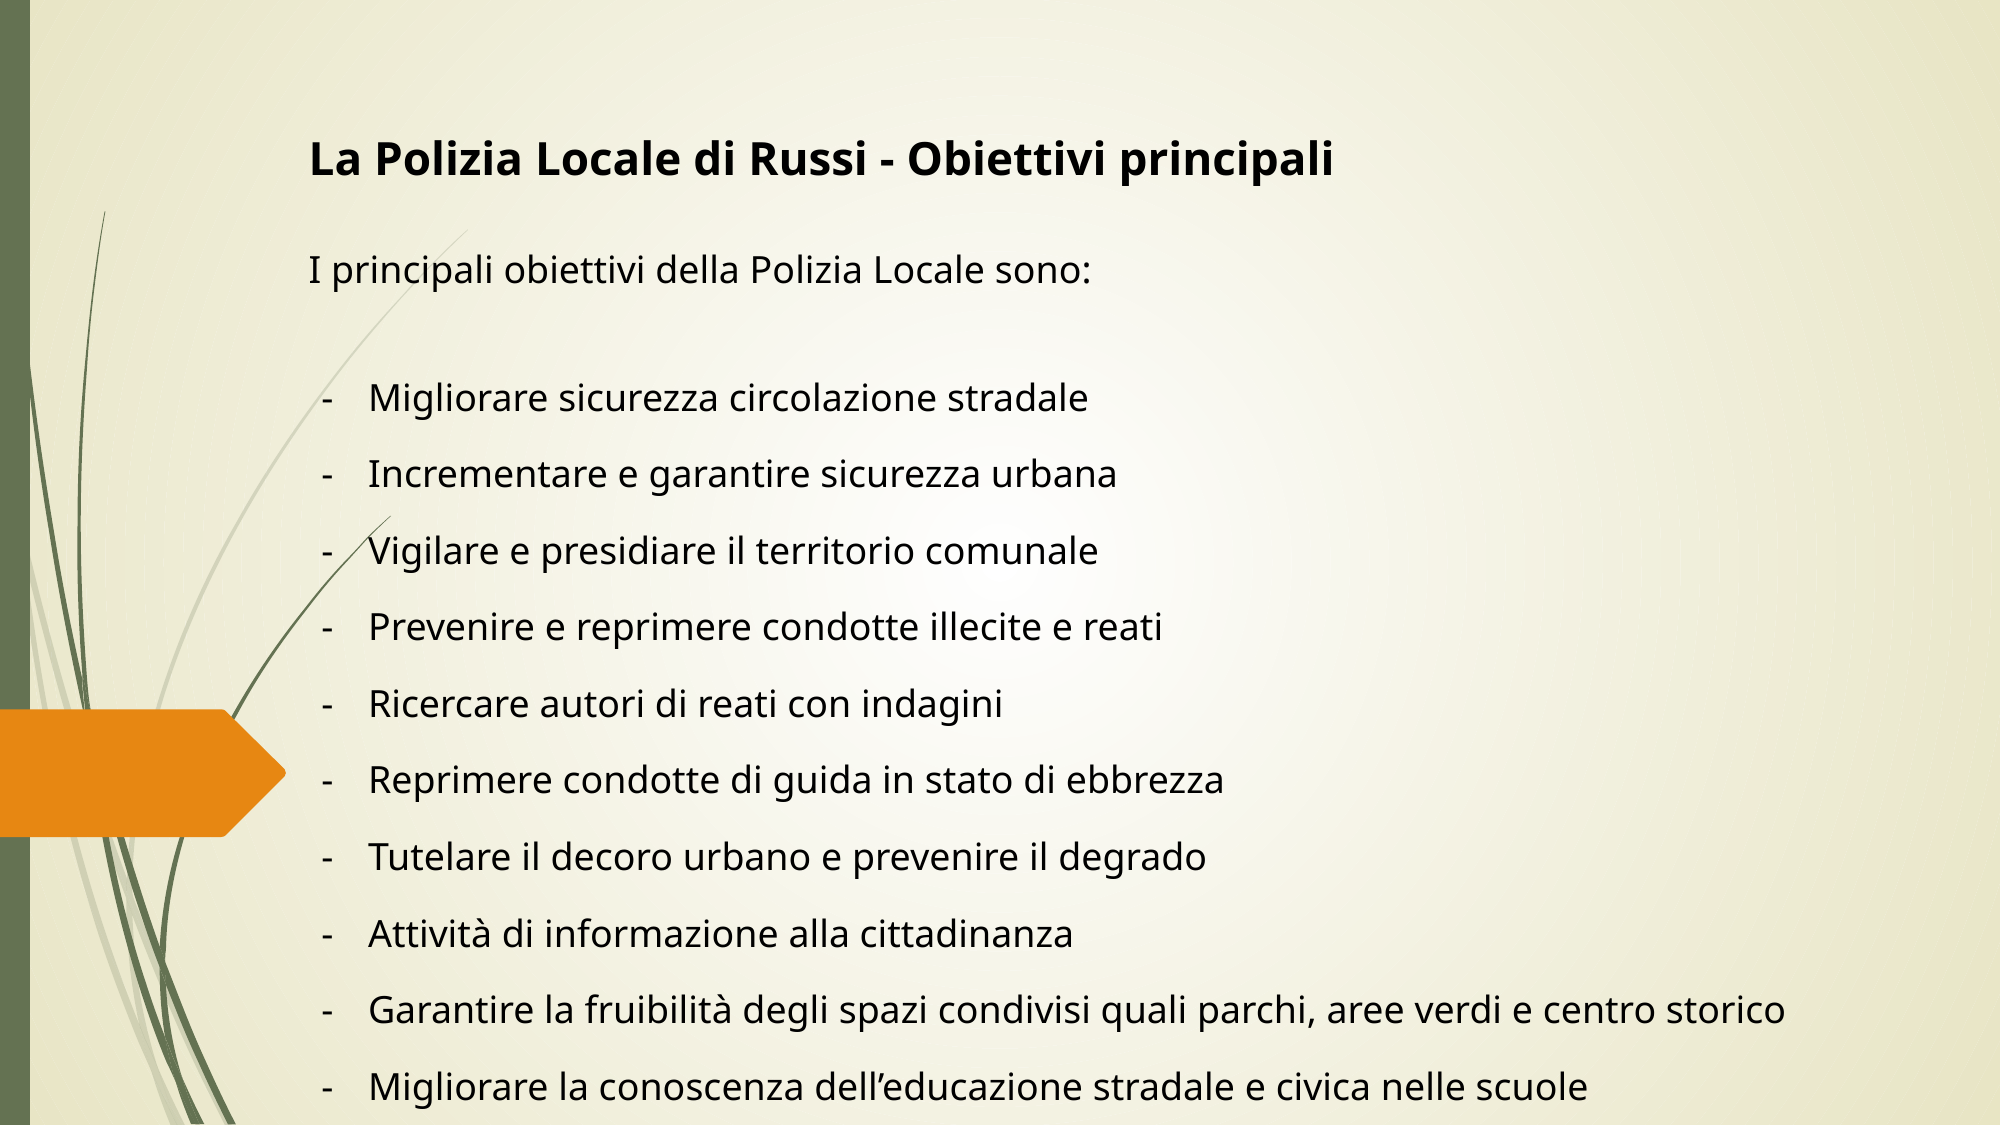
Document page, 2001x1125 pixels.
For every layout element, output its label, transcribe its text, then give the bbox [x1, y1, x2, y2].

text_box La Polizia Locale di Russi - Obiettivi principali [293, 119, 1574, 190]
text_box I principali obiettivi della Polizia Locale sono: Migliorare sicurezza circolazione stradale Incrementare e garantire sicurezza urbana Vigilare e presidiare il territorio comunale Prevenire e reprimere condotte illecite e reati Ricercare autori di reati con indagini Reprimere condotte di guida in stato di ebbrezza Tutelare il decoro urbano e prevenire il degrado Attività di informazione alla cittadinanza Garantire la fruibilità degli spazi condivisi quali parchi, aree verdi e centro storico Migliorare la conoscenza dell’educazione stradale e civica nelle scuole Vigilanza ambientale in tema di rifiuti ed inquinamento [293, 236, 1971, 1094]
